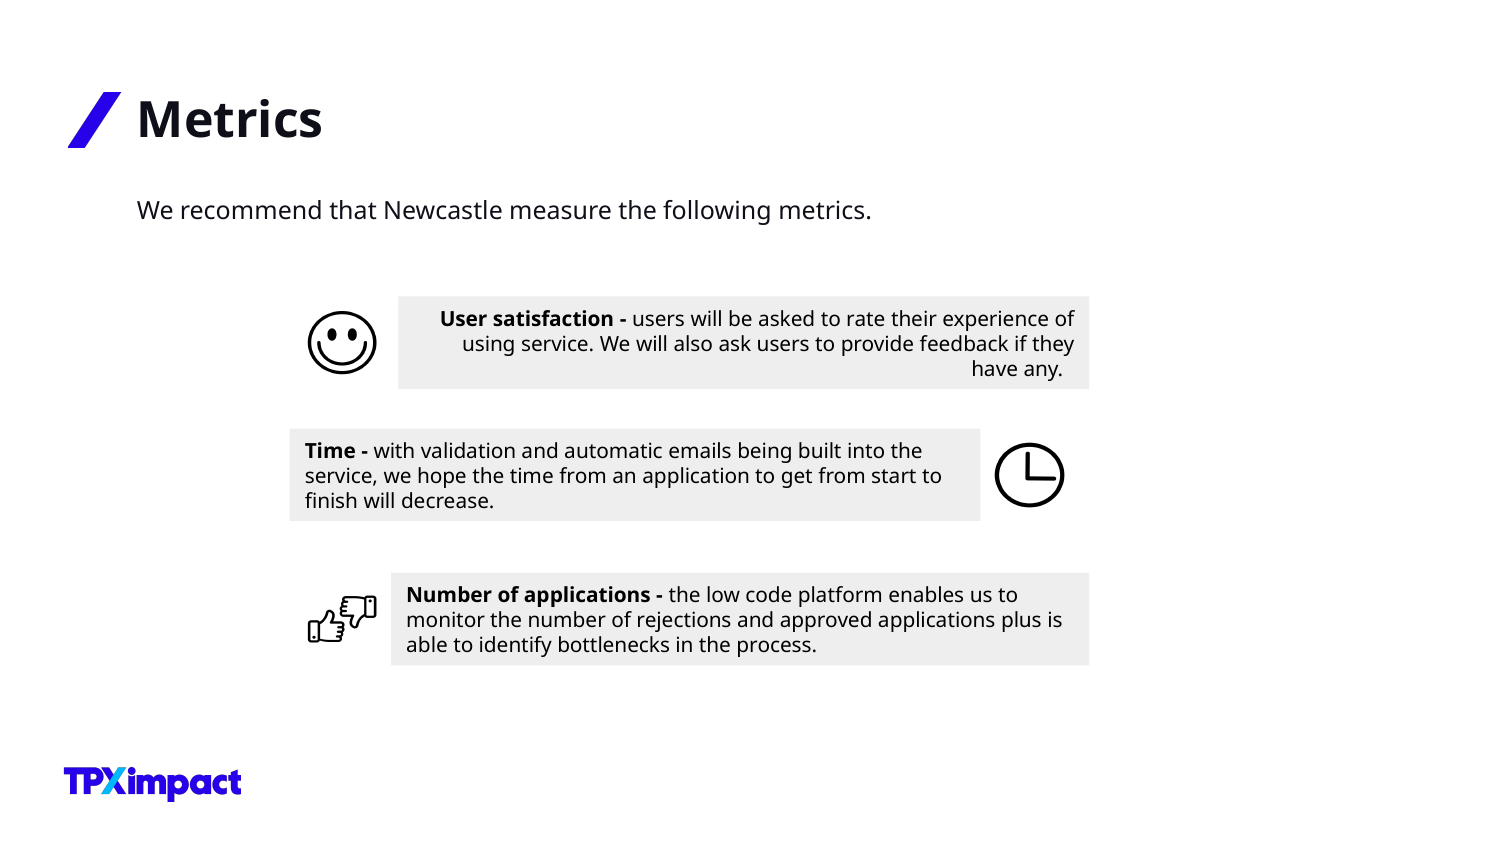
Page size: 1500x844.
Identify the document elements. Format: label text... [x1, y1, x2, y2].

text_box User satisfaction - users will be asked to rate their experience of using service. We will also ask users to provide feedback if they have any. [398, 296, 1090, 389]
picture [63, 767, 241, 802]
picture [67, 92, 121, 148]
text_box Number of applications - the low code platform enables us to monitor the number of rejections and approved applications plus is able to identify bottlenecks in the process. [391, 572, 1090, 666]
picture [994, 442, 1065, 508]
title We recommend that Newcastle measure the following metrics. [121, 180, 1355, 246]
picture [306, 586, 378, 652]
picture [299, 303, 385, 382]
text_box Time - with validation and automatic emails being built into the service, we hope the time from an application to get from start to finish will decrease. [289, 428, 981, 521]
title Metrics [121, 72, 1449, 167]
